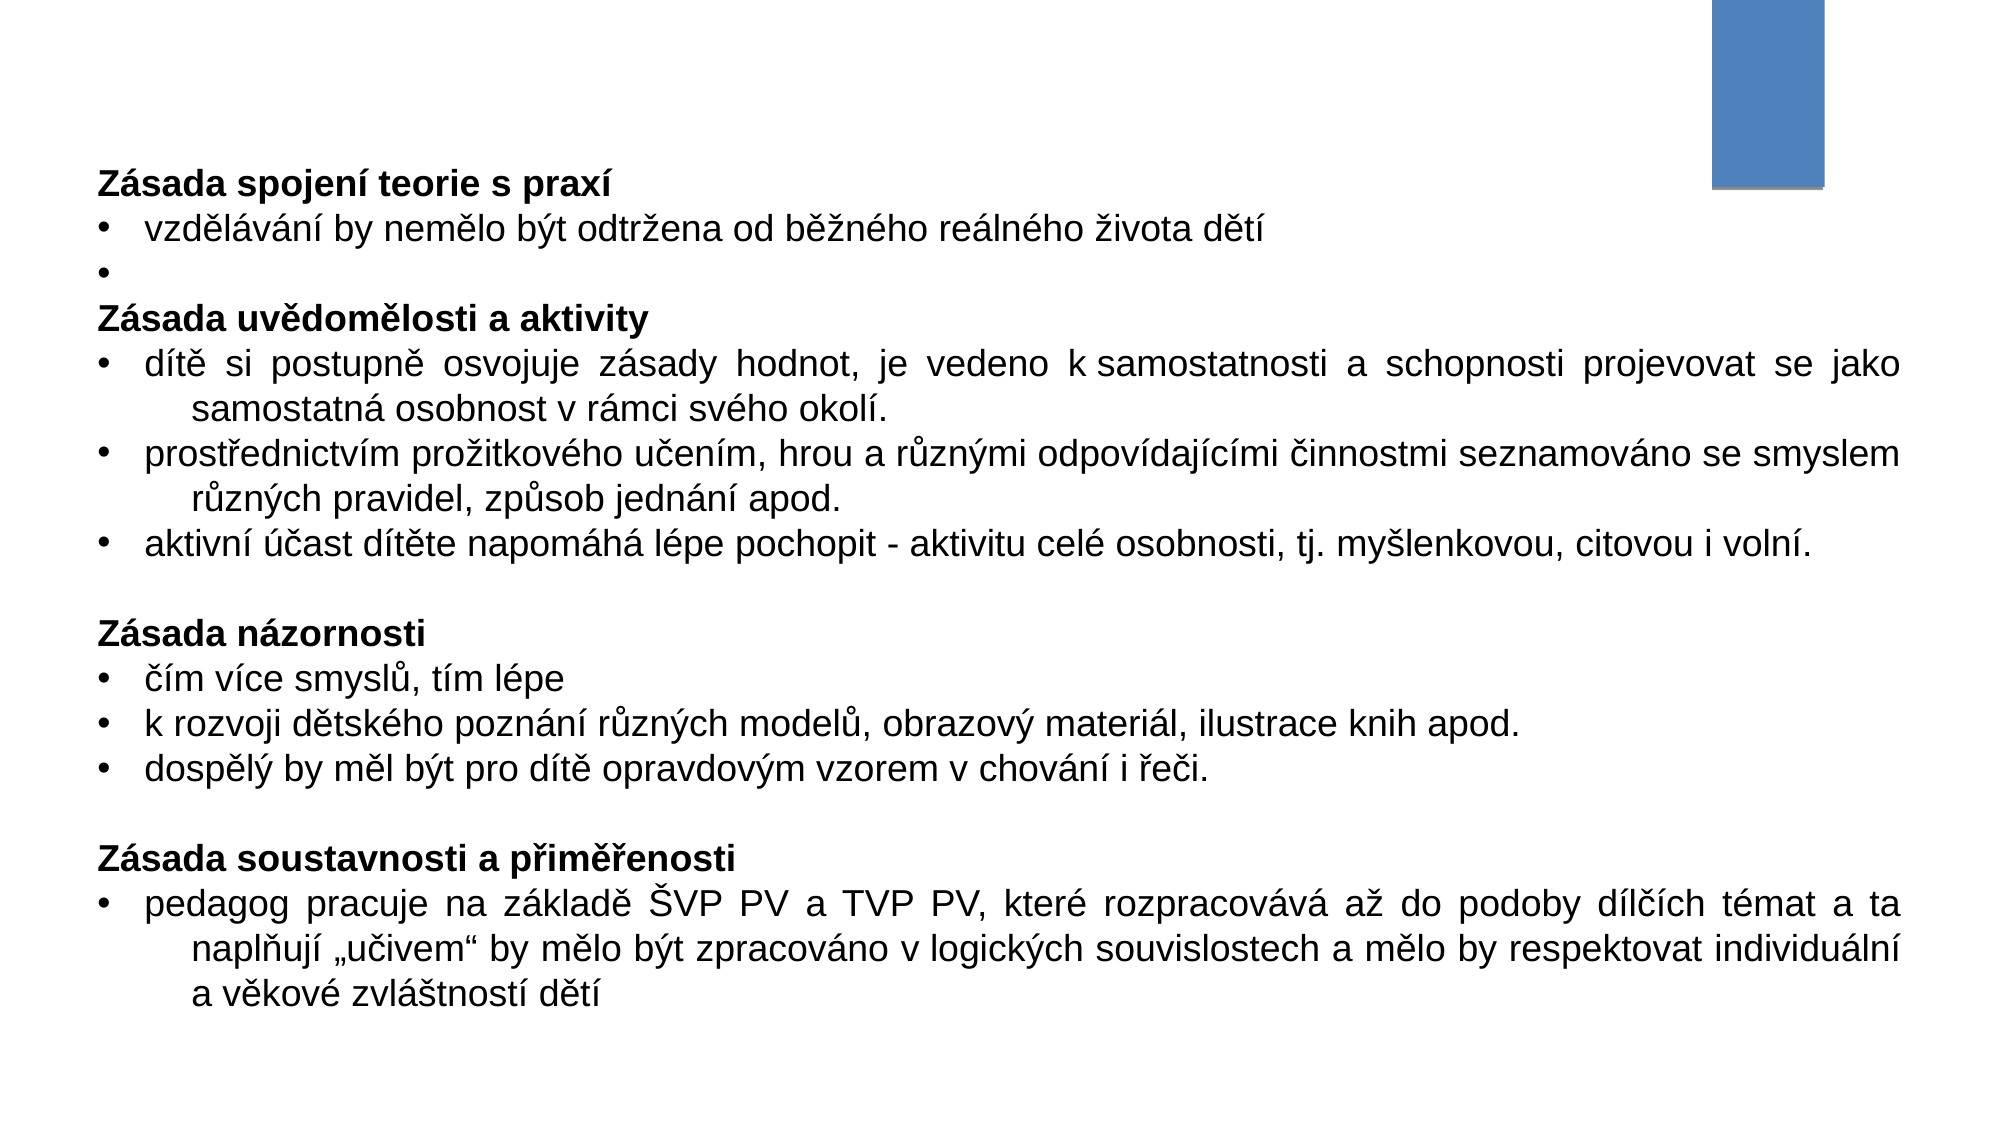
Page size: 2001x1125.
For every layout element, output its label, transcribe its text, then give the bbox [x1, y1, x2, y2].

text_box Zásada spojení teorie s praxí vzdělávání by nemělo být odtržena od běžného reálného života dětí Zásada uvědomělosti a aktivity dítě si postupně osvojuje zásady hodnot, je vedeno k samostatnosti a schopnosti projevovat se jako samostatná osobnost v rámci svého okolí. prostřednictvím prožitkového učením, hrou a různými odpovídajícími činnostmi seznamováno se smyslem různých pravidel, způsob jednání apod. aktivní účast dítěte napomáhá lépe pochopit - aktivitu celé osobnosti, tj. myšlenkovou, citovou i volní. Zásada názornosti čím více smyslů, tím lépe k rozvoji dětského poznání různých modelů, obrazový materiál, ilustrace knih apod. dospělý by měl být pro dítě opravdovým vzorem v chování i řeči. Zásada soustavnosti a přiměřenosti pedagog pracuje na základě ŠVP PV a TVP PV, které rozpracovává až do podoby dílčích témat a ta naplňují „učivem“ by mělo být zpracováno v logických souvislostech a mělo by respektovat individuální a věkové zvláštností dětí [82, 106, 1917, 1031]
